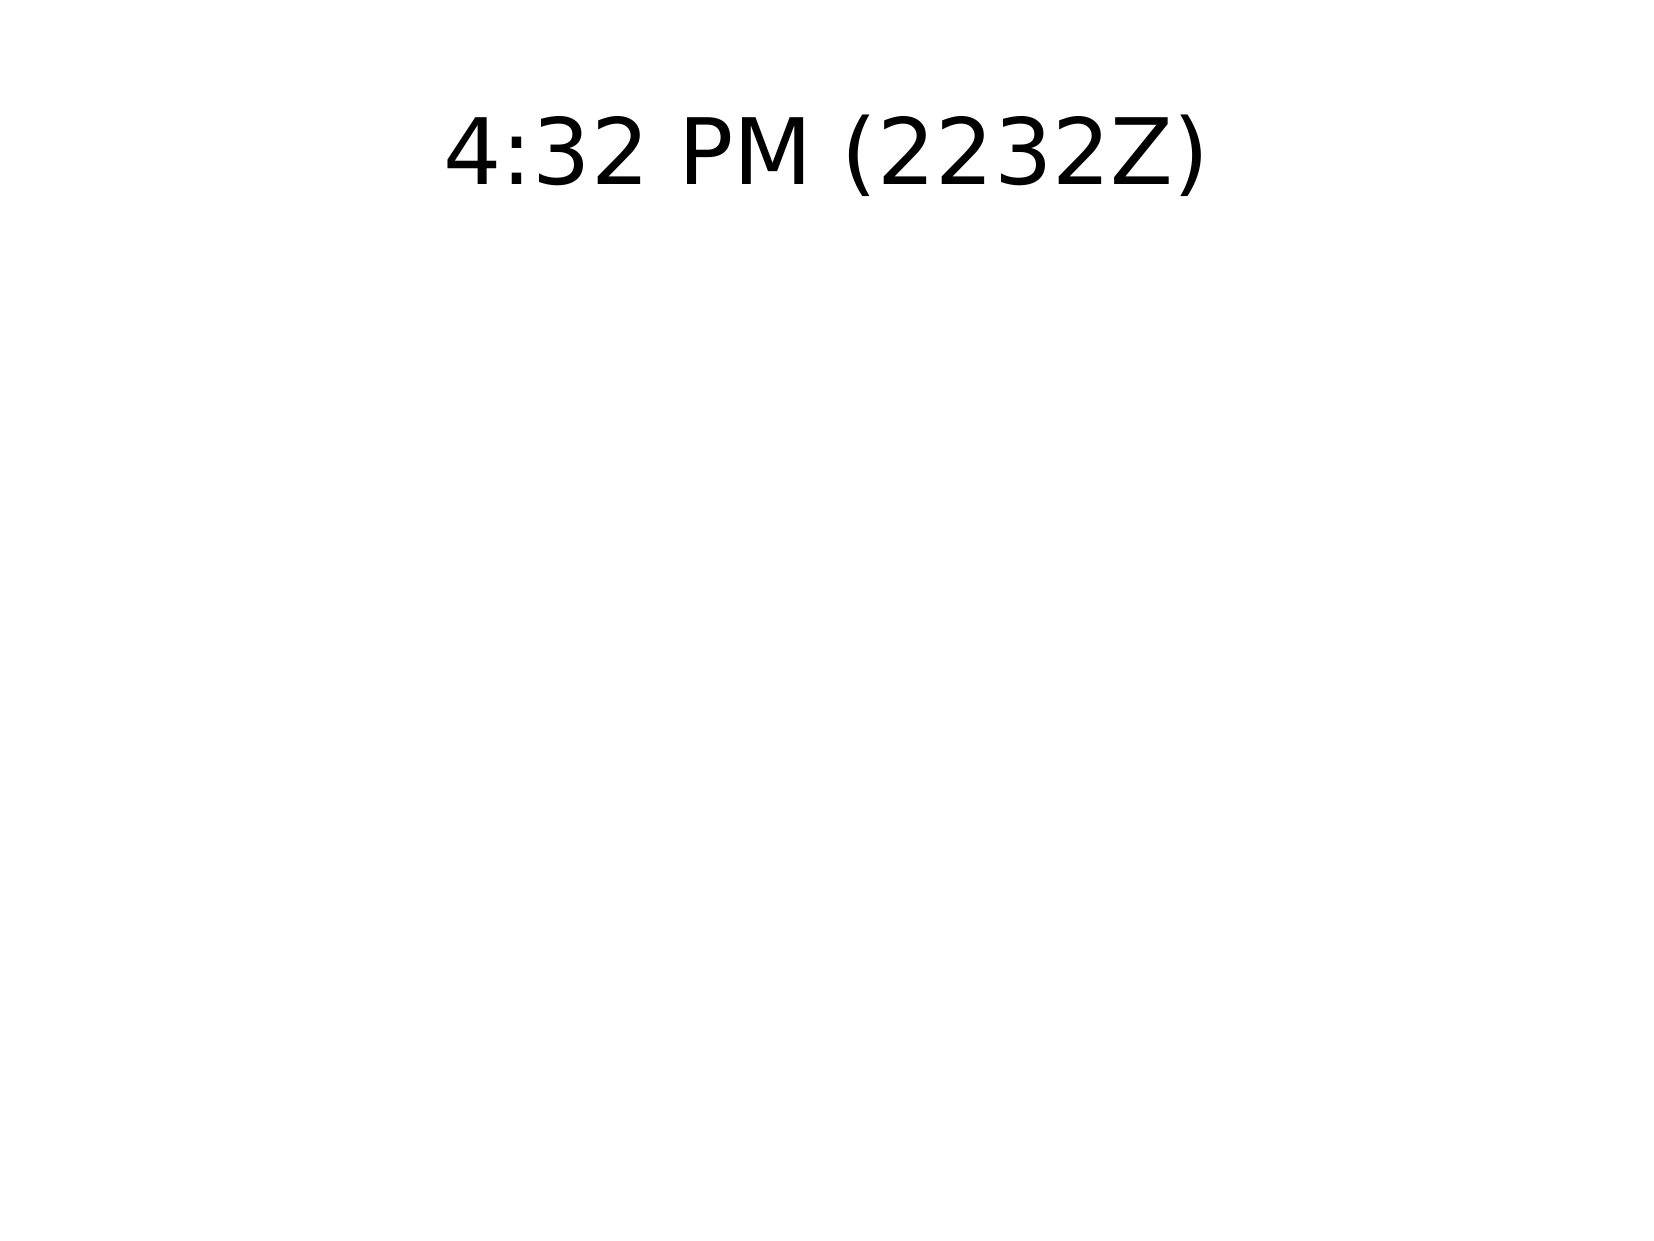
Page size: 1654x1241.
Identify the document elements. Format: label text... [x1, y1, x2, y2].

title 4:32 PM (2232Z) [82, 49, 1571, 257]
